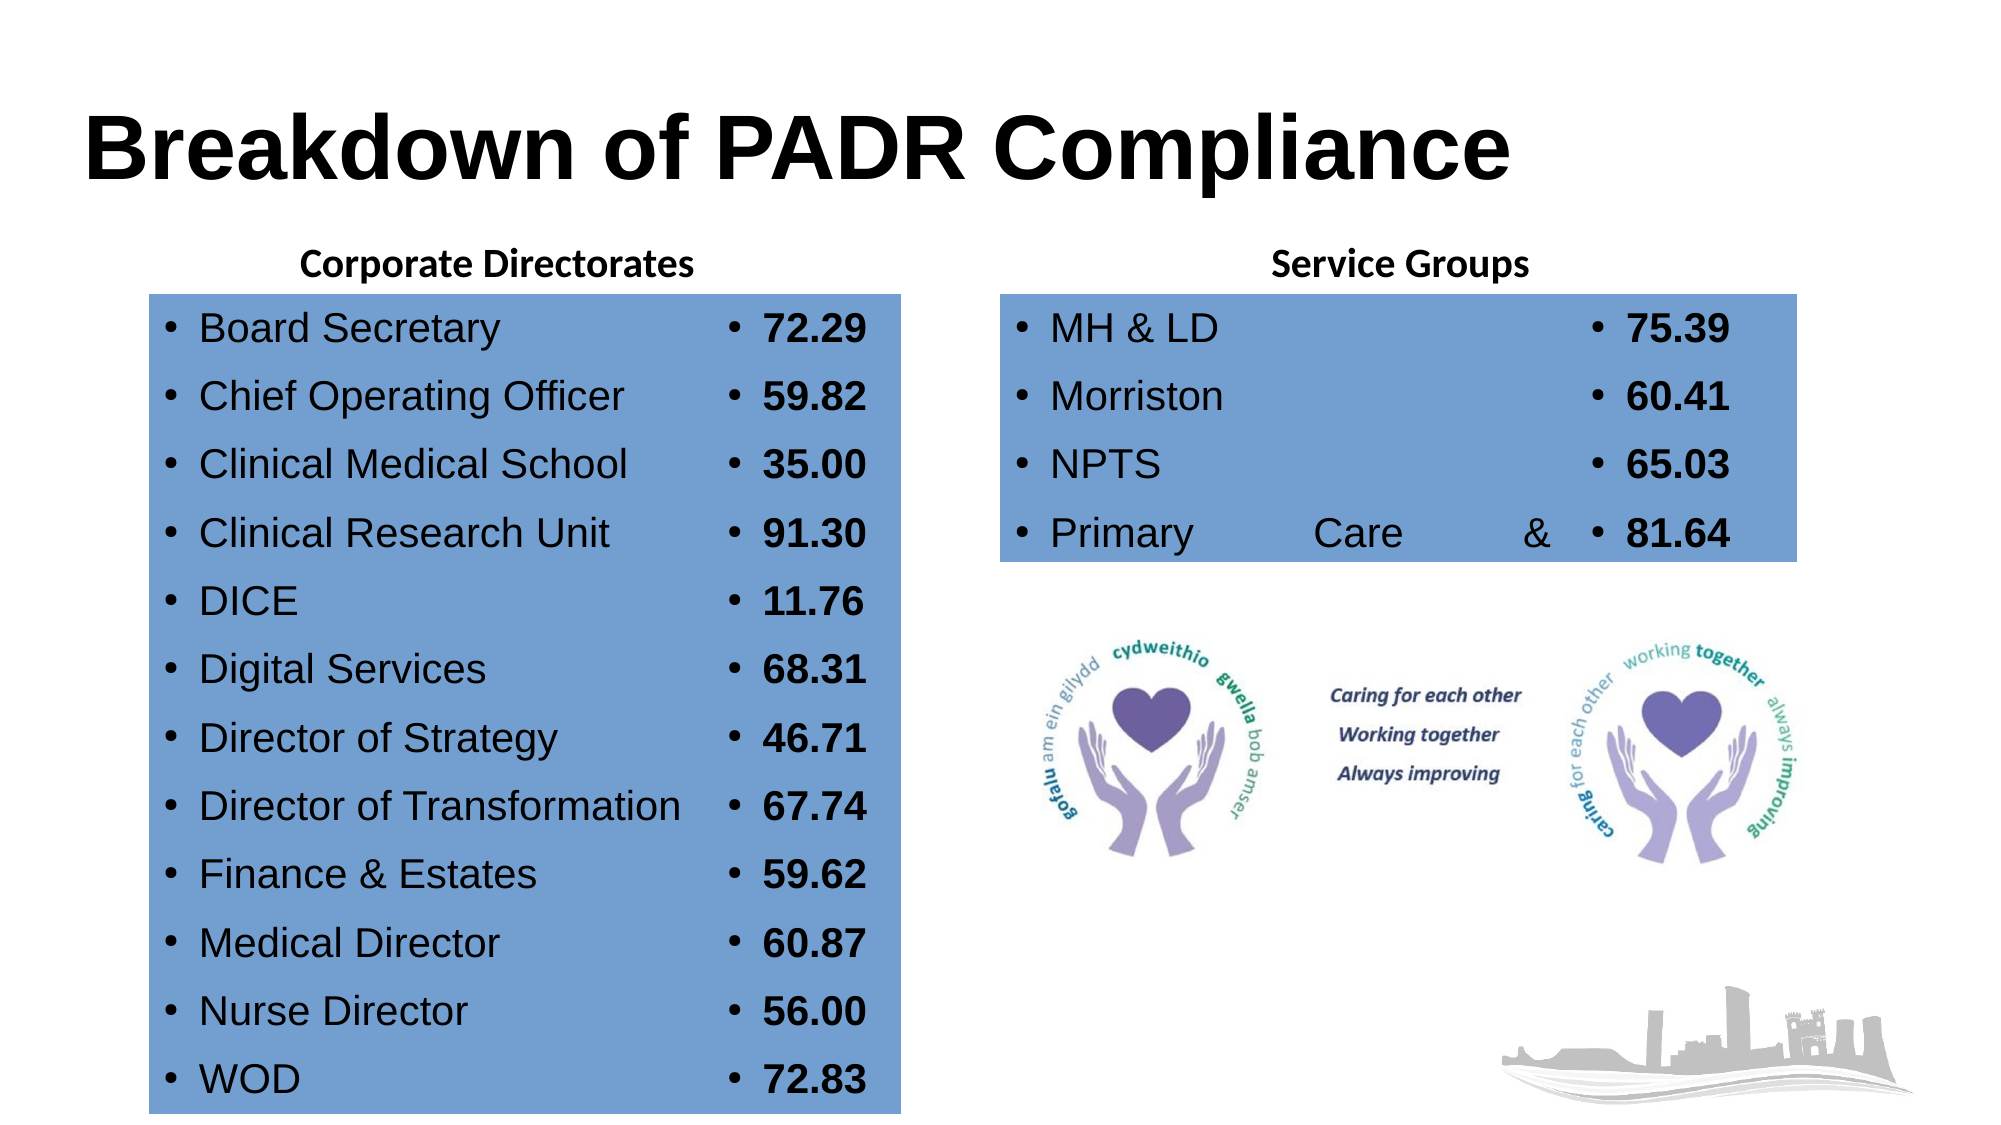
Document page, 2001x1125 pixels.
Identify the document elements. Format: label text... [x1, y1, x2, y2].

table_cell Medical Director [149, 909, 713, 977]
table_cell Director of Strategy [149, 704, 713, 772]
table_cell Primary Care & Community [1000, 499, 1576, 562]
table_header Board Secretary [149, 294, 713, 362]
table_cell Clinical Research Unit [149, 499, 713, 567]
table_cell 67.74 [713, 772, 901, 840]
table_cell 60.87 [713, 909, 901, 977]
table_cell 81.64 [1576, 499, 1797, 562]
table_cell 72.83 [713, 1045, 901, 1114]
table_cell NPTS [1000, 430, 1576, 499]
table_cell Morriston [1000, 362, 1576, 430]
table_header 72.29 [713, 294, 901, 362]
table_cell 46.71 [713, 704, 901, 772]
title Breakdown of PADR Compliance [68, 41, 1932, 259]
table_cell 60.41 [1576, 362, 1797, 430]
table_header MH & LD [1000, 294, 1576, 362]
table_cell 65.03 [1576, 430, 1797, 499]
table_cell DICE [149, 567, 713, 635]
picture [957, 562, 1893, 953]
table_cell WOD [149, 1045, 713, 1114]
table_cell 59.82 [713, 362, 901, 430]
text_box Corporate Directorates [285, 228, 765, 294]
table_cell Clinical Medical School [149, 430, 713, 499]
table_cell Finance & Estates [149, 840, 713, 909]
table_cell Chief Operating Officer [149, 362, 713, 430]
table_cell Digital Services [149, 635, 713, 704]
table_cell 11.76 [713, 567, 901, 635]
table_cell 35.00 [713, 430, 901, 499]
table_cell 91.30 [713, 499, 901, 567]
table_cell Nurse Director [149, 977, 713, 1045]
table_cell Director of Transformation [149, 772, 713, 840]
table_cell 56.00 [713, 977, 901, 1045]
table_cell 59.62 [713, 840, 901, 909]
table_header 75.39 [1576, 294, 1797, 362]
text_box Service Groups [1256, 228, 1594, 294]
table_cell 68.31 [713, 635, 901, 704]
